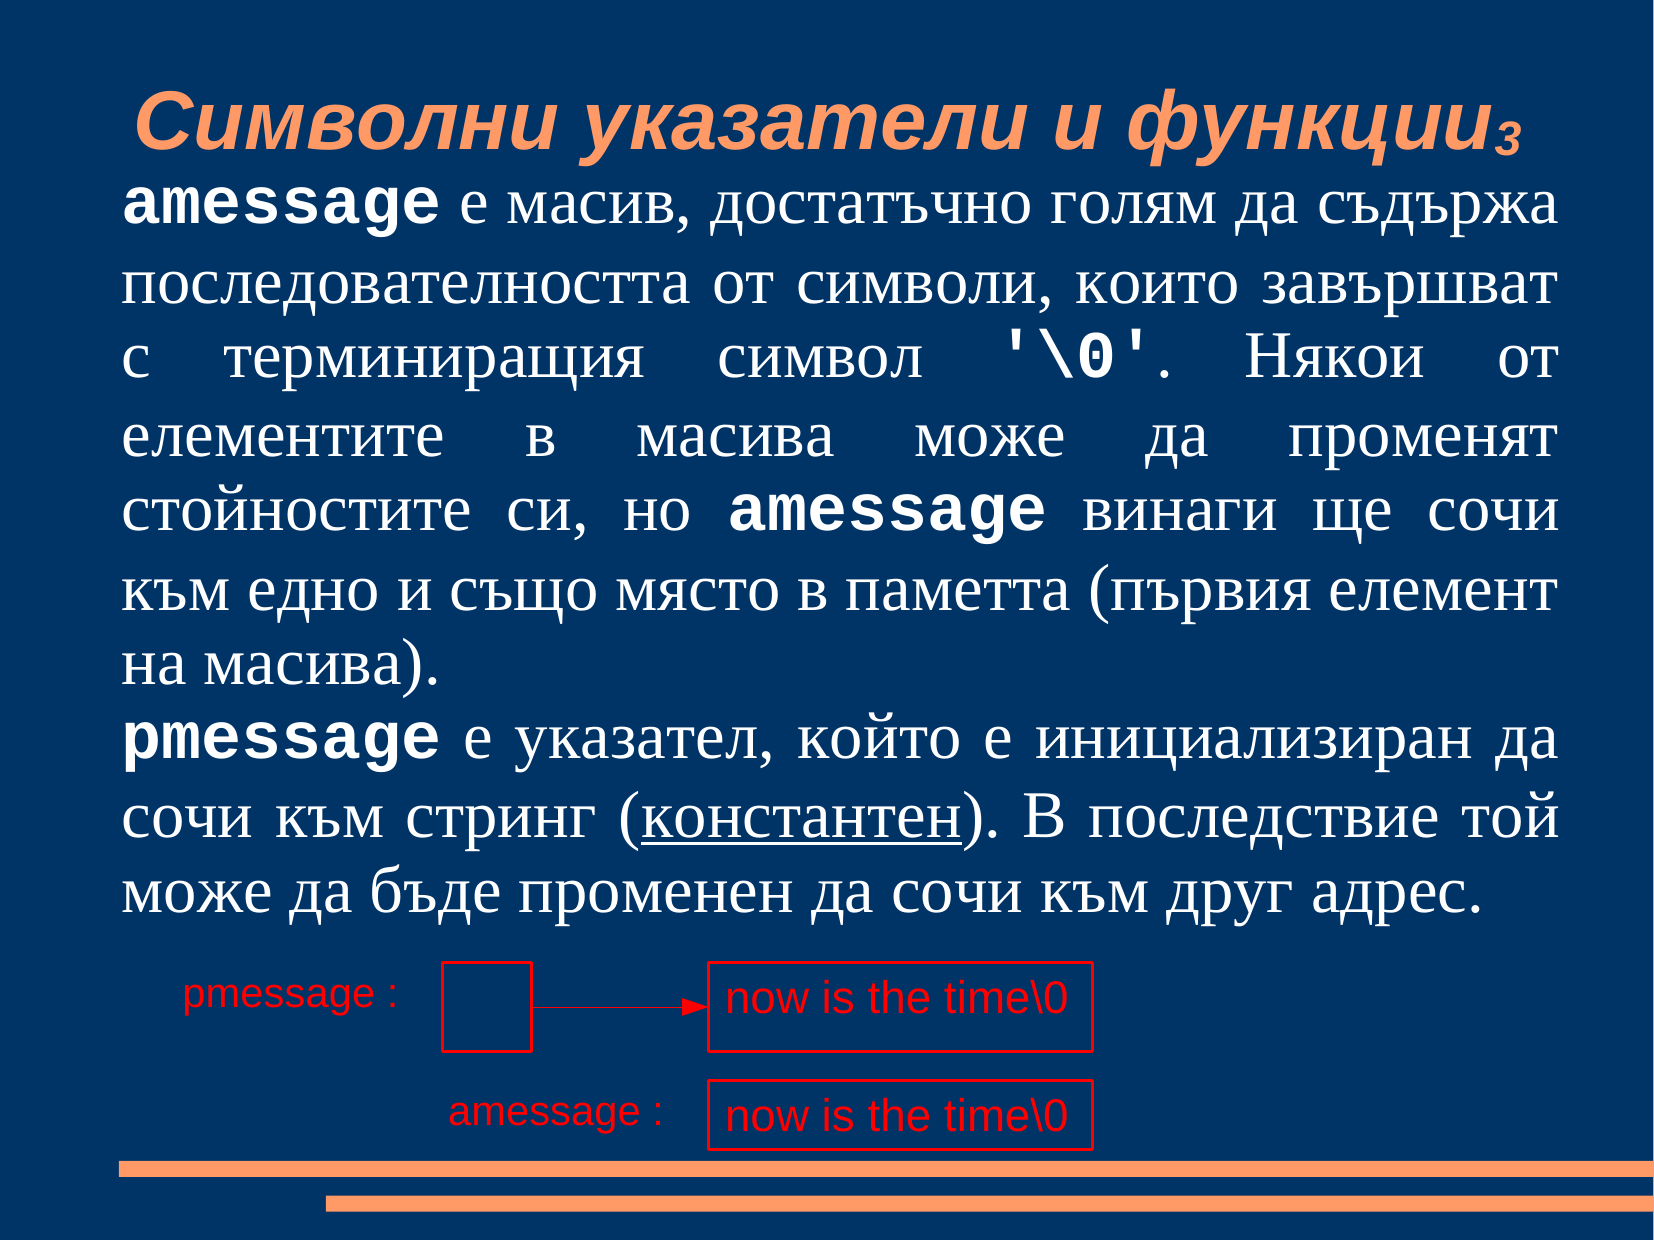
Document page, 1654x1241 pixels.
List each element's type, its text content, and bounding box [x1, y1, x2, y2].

text_box pmessage : [167, 962, 414, 1025]
text_box now is the time\0 [708, 1080, 1093, 1150]
text_box now is the time\0 [708, 962, 1093, 1052]
subtitle amessage е масив, достатъчно голям да съдържа последователността от символи, които завършват с терминиращия символ '\0'. Някои от елементите в масива може да променят стойностите си, но amessage винаги ще сочи към едно и също място в паметта (първия елемент на масива). pmessage е указател, който е инициализиран да сочи към стринг (константен). В последствие той може да бъде променен да сочи към друг адрес. [121, 163, 1561, 927]
text_box amessage : [433, 1080, 680, 1143]
title Символни указатели и функции3 [121, 16, 1534, 163]
